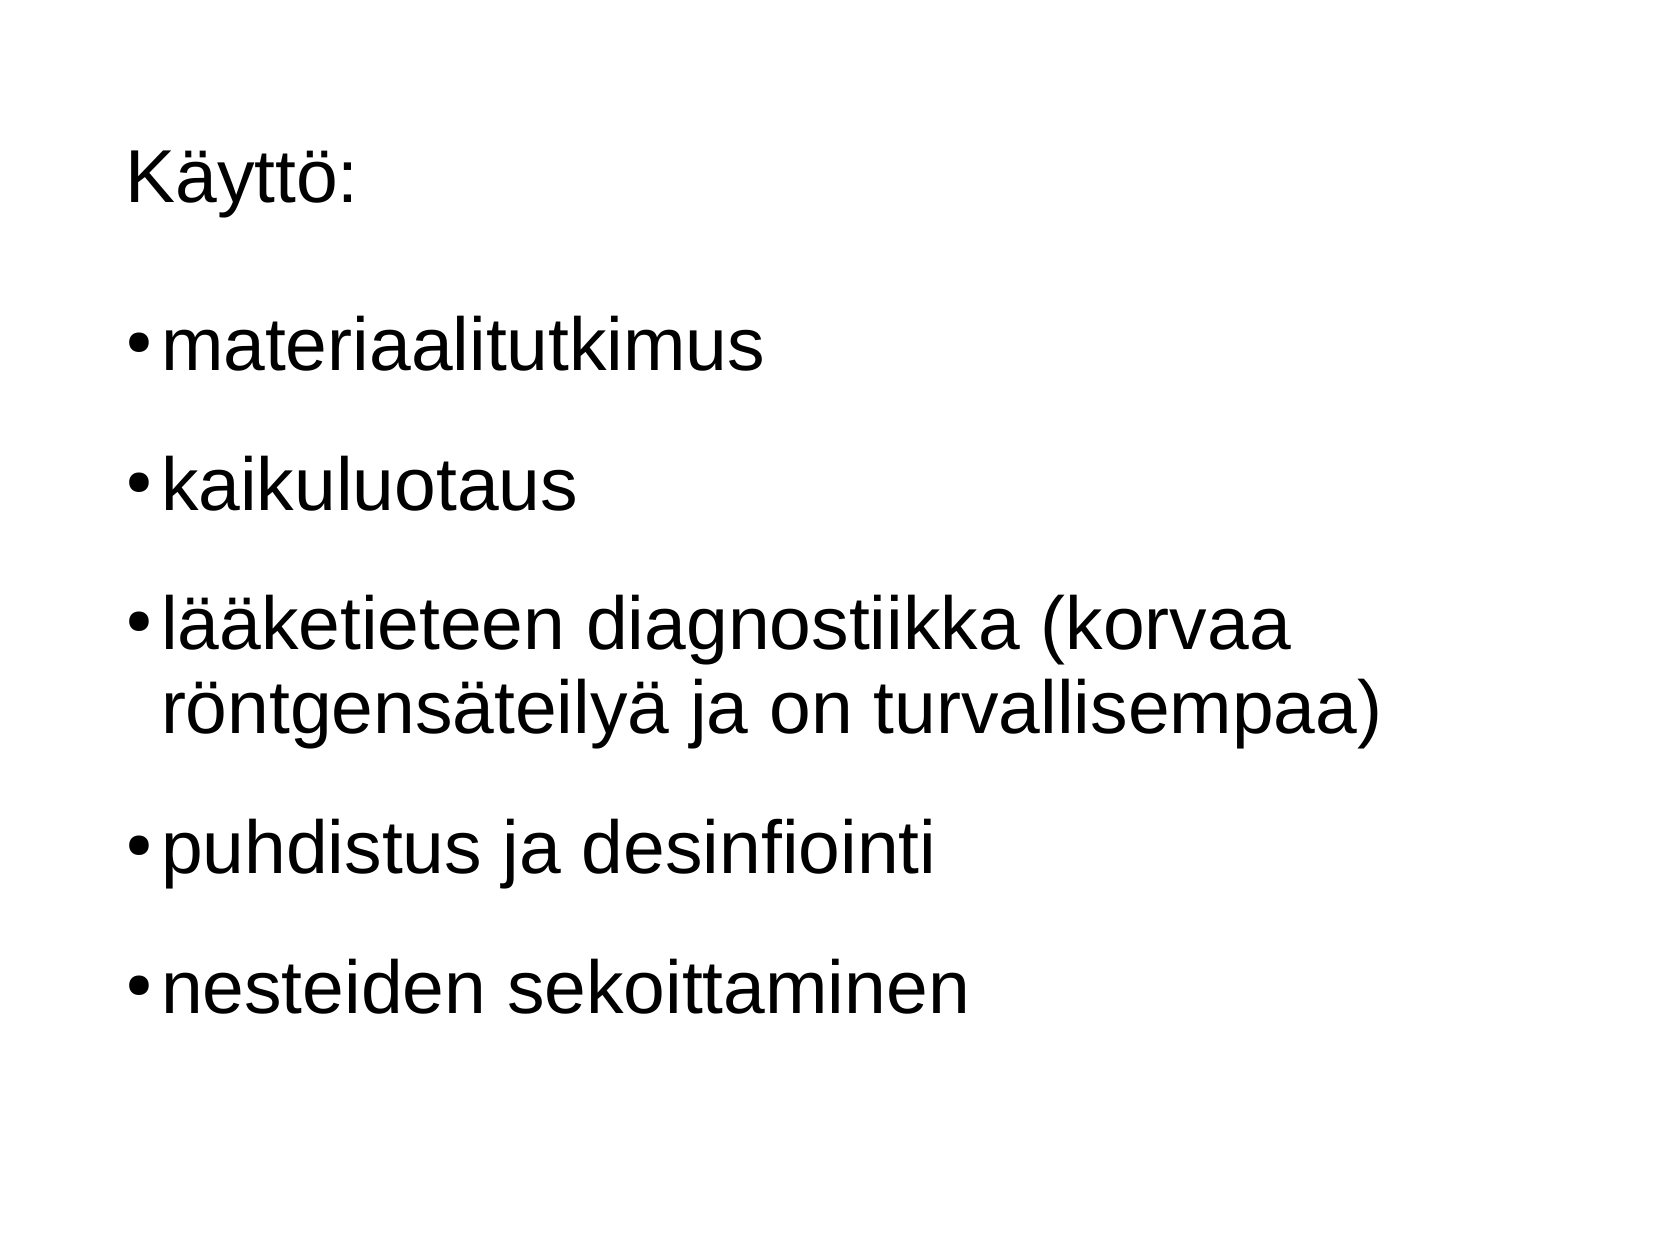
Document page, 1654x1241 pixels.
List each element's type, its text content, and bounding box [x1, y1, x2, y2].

text_box Käyttö: materiaalitutkimus kaikuluotaus lääketieteen diagnostiikka (korvaa röntgensäteilyä ja on turvallisempaa) puhdistus ja desinfiointi nesteiden sekoittaminen [110, 127, 1453, 1037]
